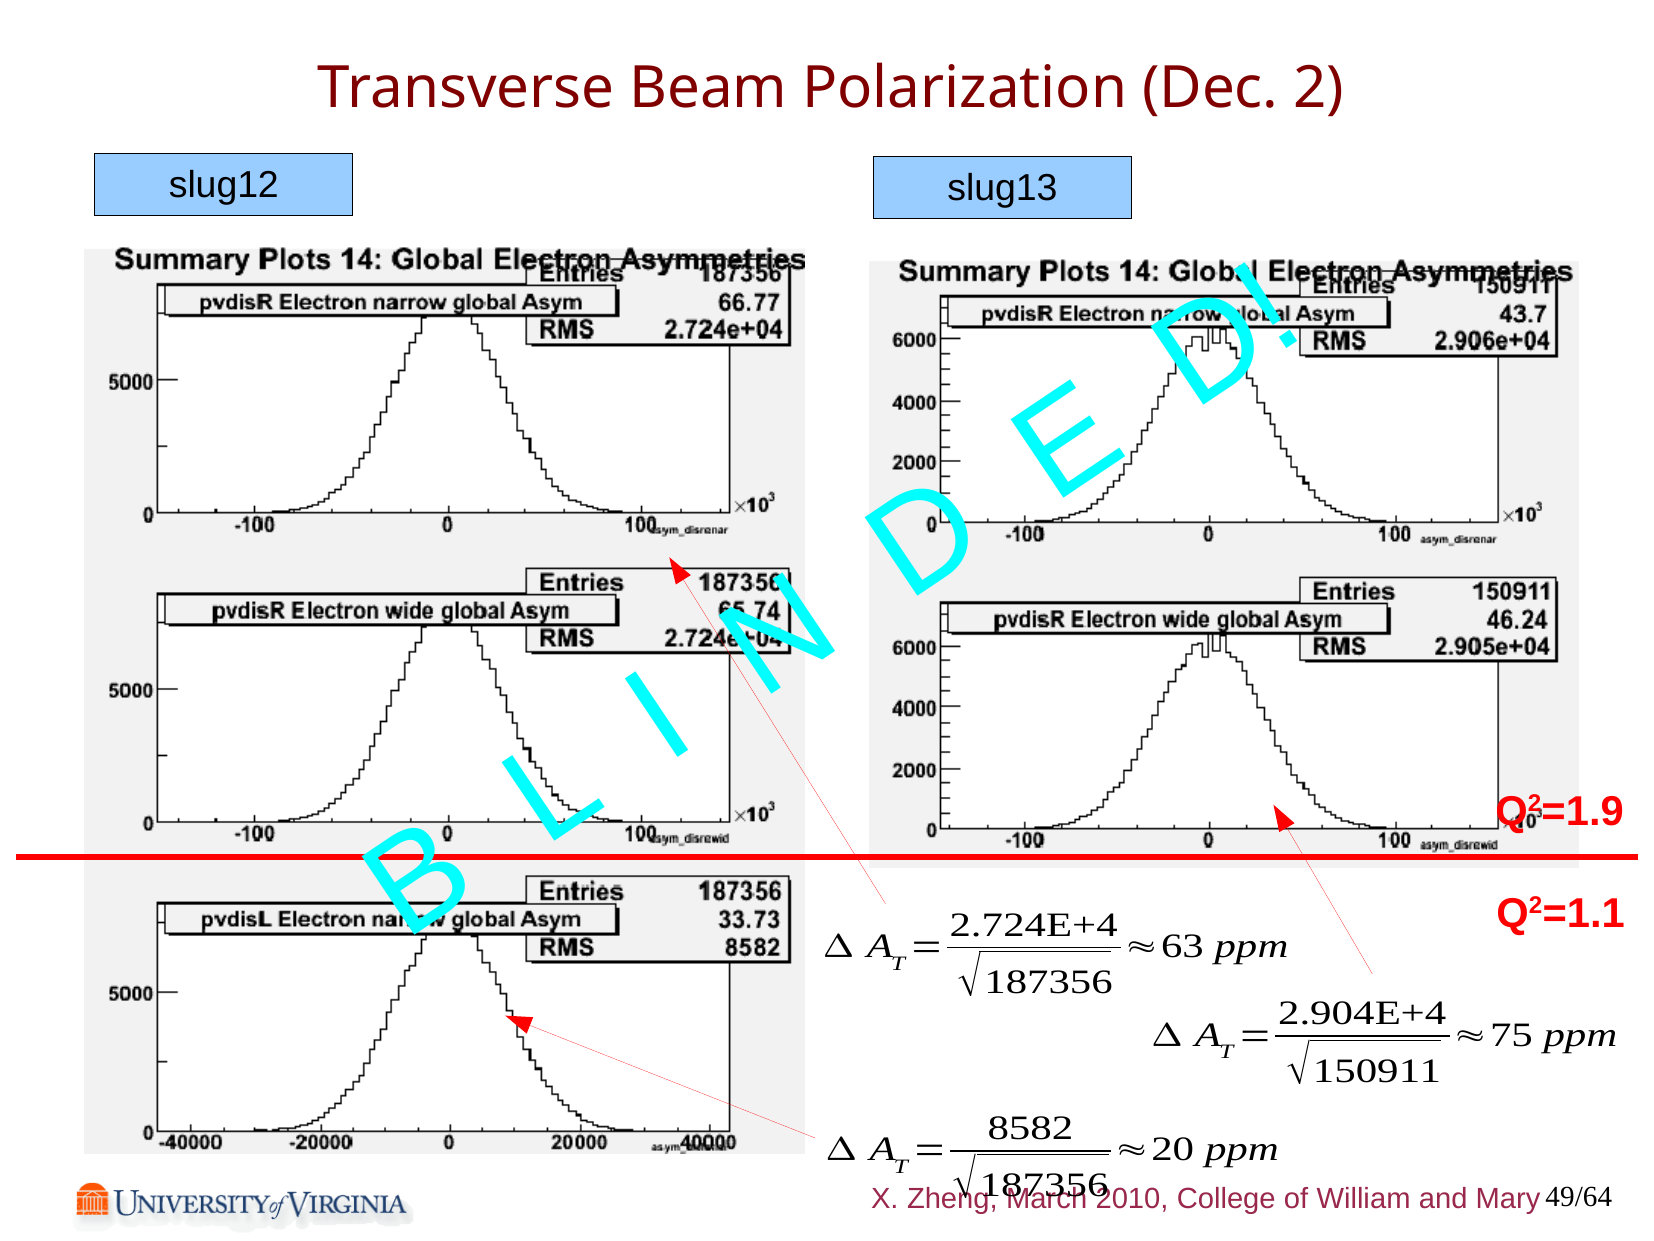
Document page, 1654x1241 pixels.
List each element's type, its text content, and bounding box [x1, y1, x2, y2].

chart [813, 897, 1626, 1092]
text_box B L I N D E D! [319, 224, 1355, 1022]
picture [53, 1165, 427, 1241]
picture [869, 246, 1579, 854]
chart [815, 1100, 1289, 1206]
picture [84, 860, 805, 1154]
picture [869, 860, 1309, 868]
text_box Q2=1.1 [1481, 882, 1636, 961]
picture [1307, 860, 1579, 868]
title Transverse Beam Polarization (Dec. 2) [87, 42, 1576, 129]
picture [84, 240, 805, 854]
text_box Q2=1.9 [1480, 780, 1651, 860]
text_box slug12 [94, 153, 353, 216]
picture [869, 246, 1198, 468]
text_box slug13 [873, 156, 1132, 219]
picture [692, 777, 805, 854]
